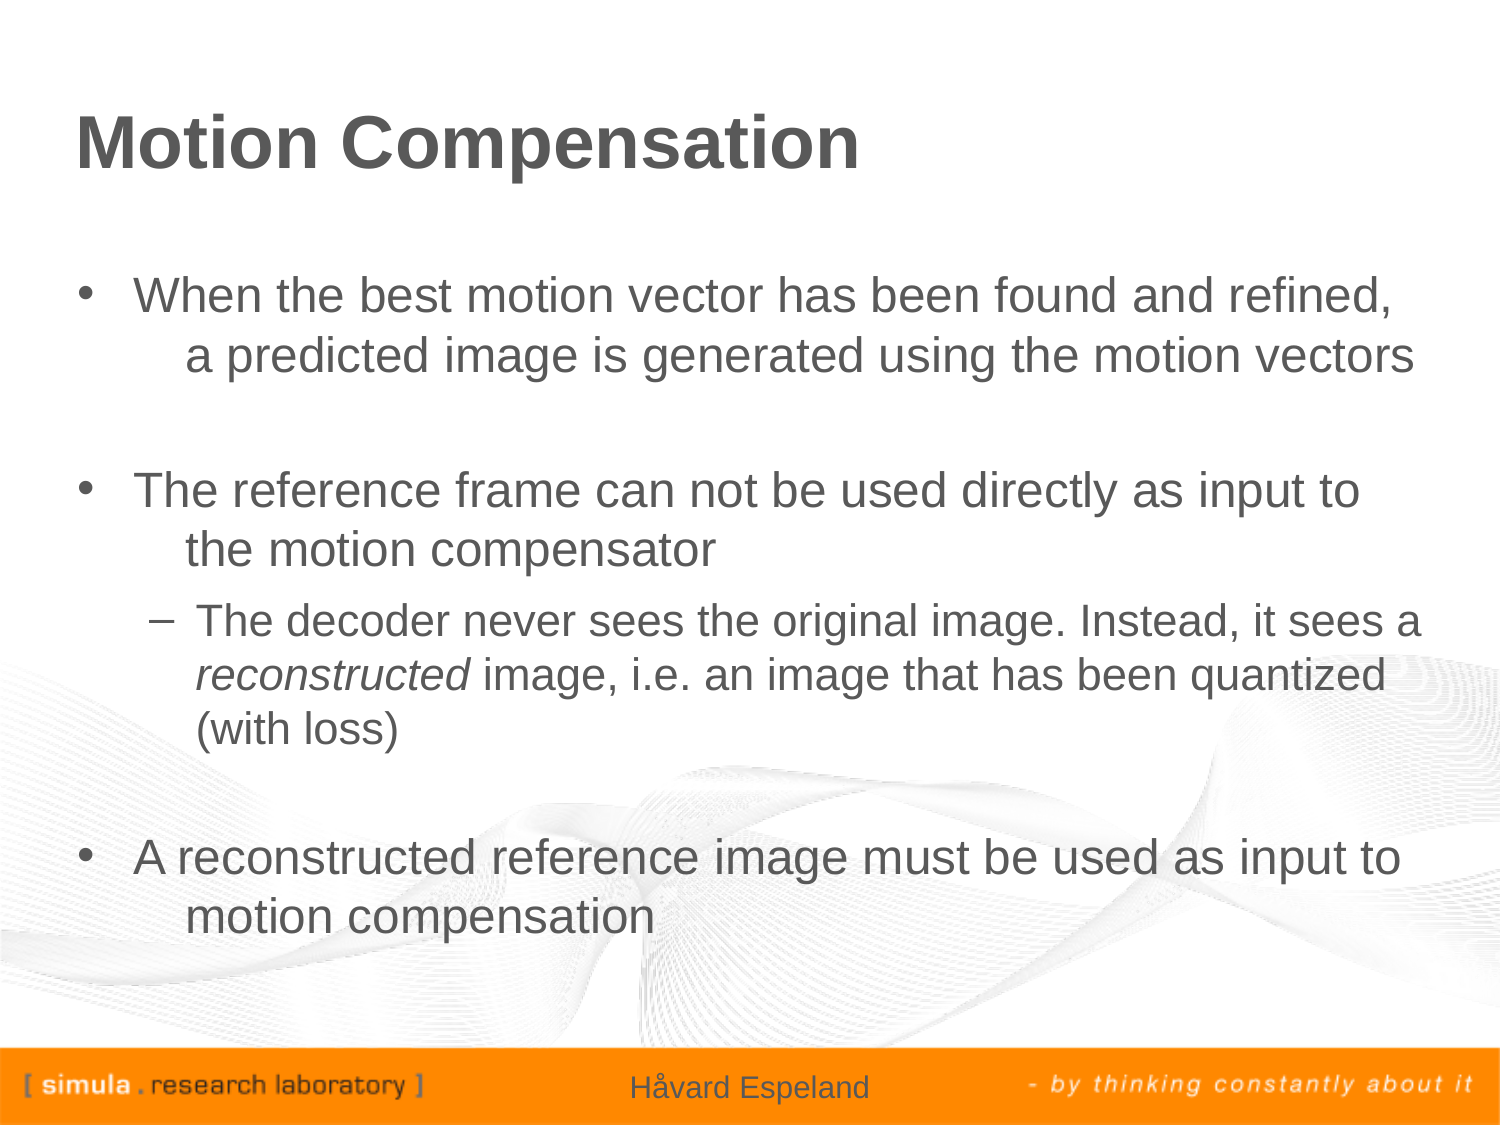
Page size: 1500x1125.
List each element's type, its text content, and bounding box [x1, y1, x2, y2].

picture [0, 654, 1500, 1125]
title Motion Compensation [75, 52, 1425, 226]
list When the best motion vector has been found and refined, a predicted image is generated using the motion vectors The reference frame can not be used directly as input to the motion compensator The decoder never sees the original image. Instead, it sees a reconstructed image, i.e. an image that has been quantized (with loss) A reconstructed reference image must be used as input to motion compensation [75, 263, 1425, 1006]
